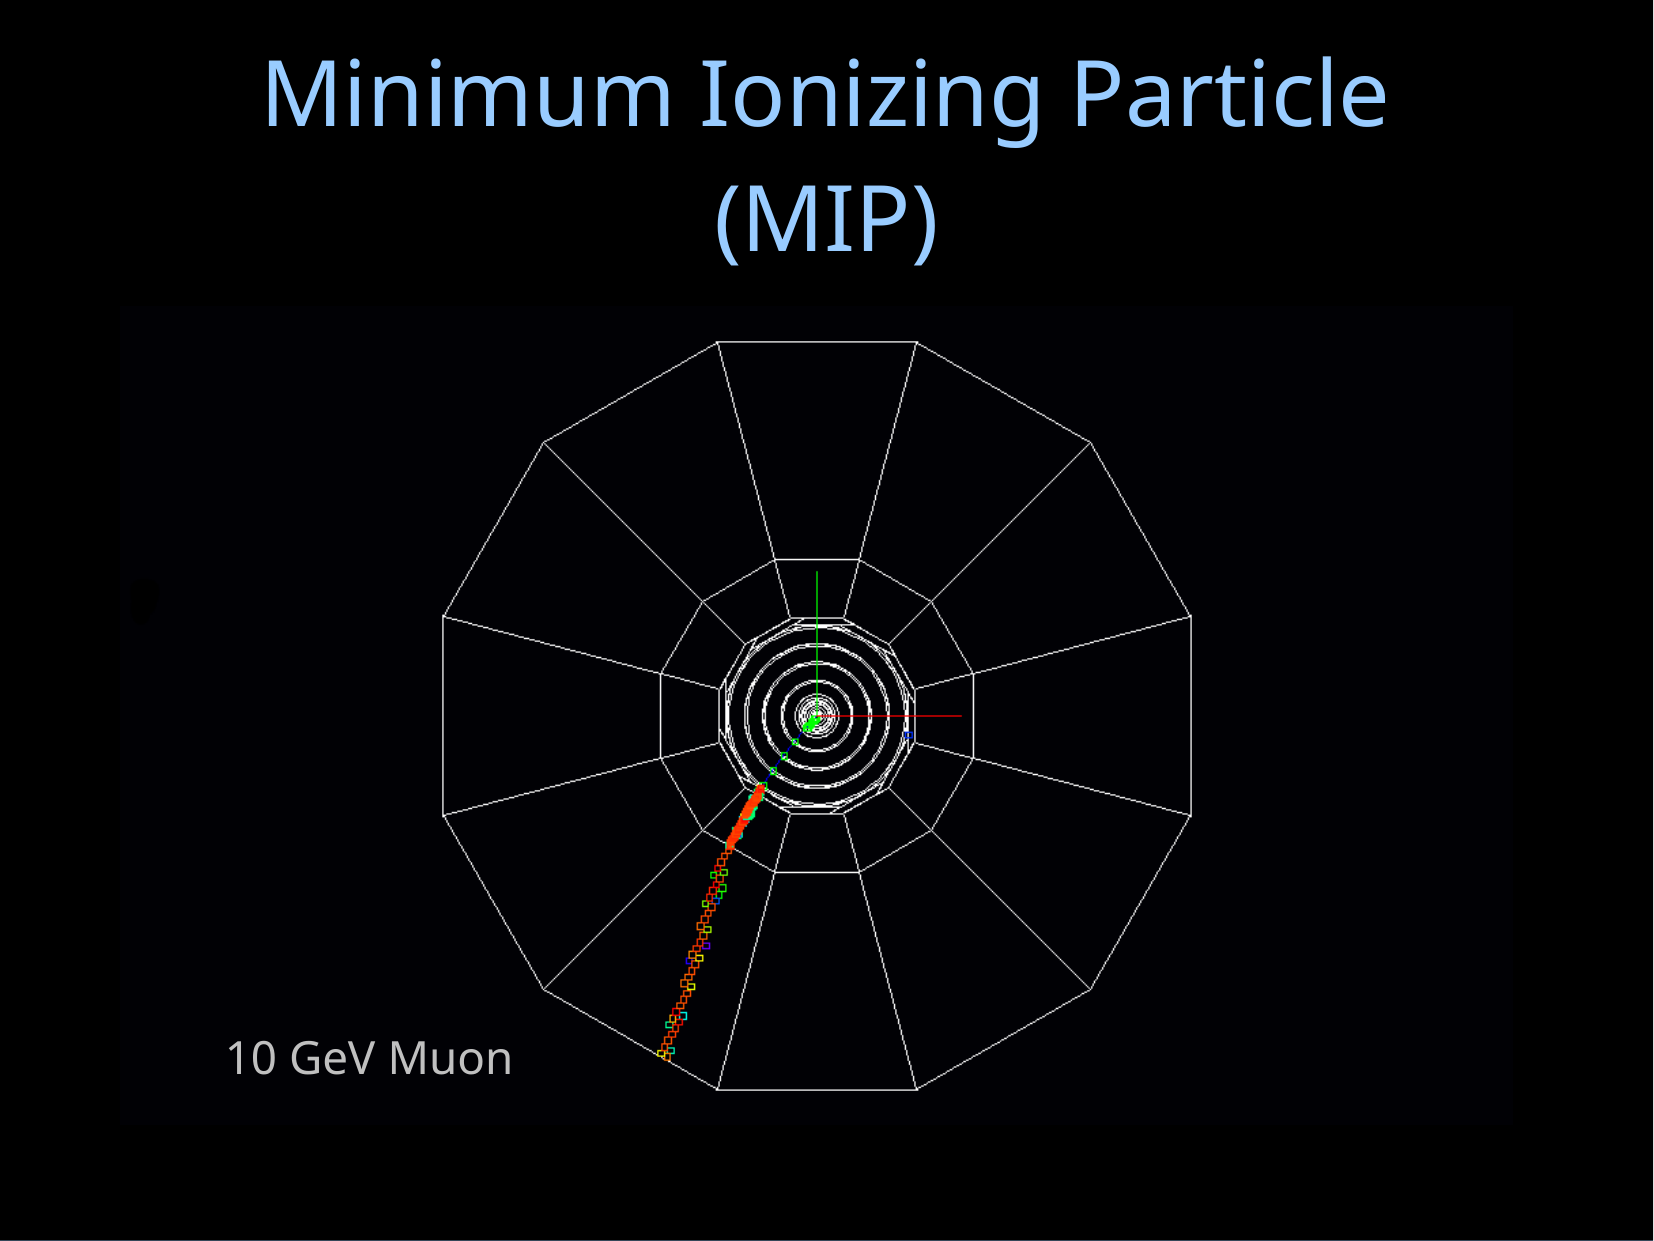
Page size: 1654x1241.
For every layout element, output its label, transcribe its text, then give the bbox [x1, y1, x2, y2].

text_box 10 GeV Muon [210, 1018, 525, 1096]
picture [120, 306, 1513, 1126]
title Minimum Ionizing Particle (MIP) [82, 29, 1571, 277]
